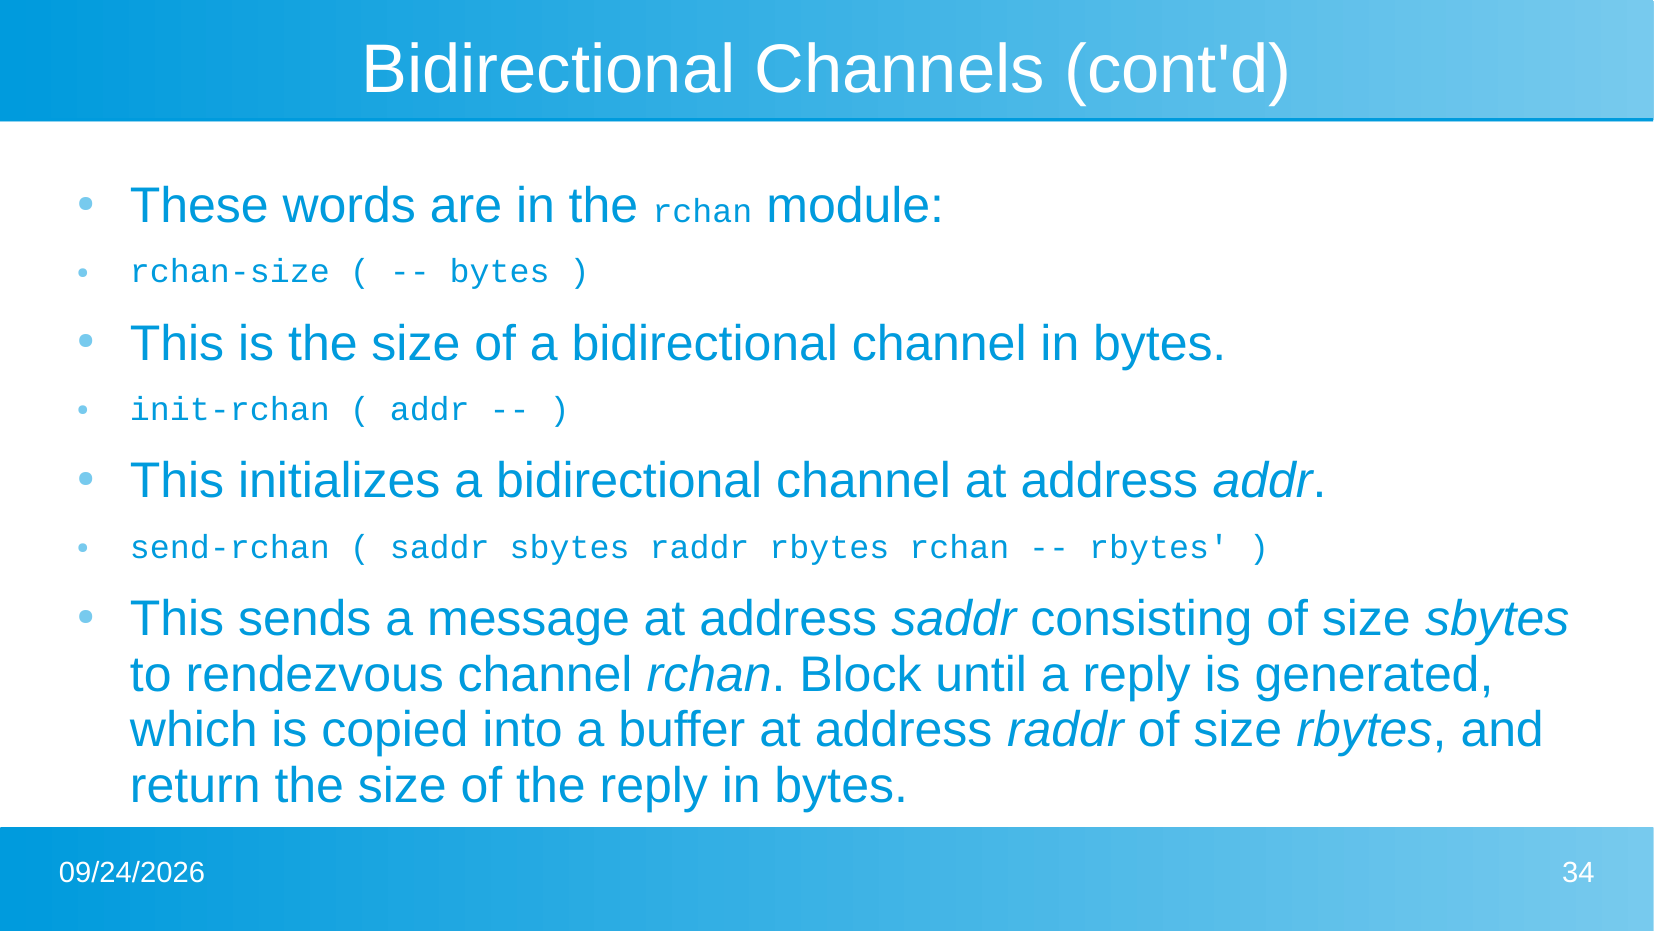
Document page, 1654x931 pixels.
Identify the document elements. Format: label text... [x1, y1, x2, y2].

title Bidirectional Channels (cont'd) [59, 29, 1595, 108]
list These words are in the rchan module: rchan-size ( -- bytes ) This is the size of a bidirectional channel in bytes. init-rchan ( addr -- ) This initializes a bidirectional channel at address addr. send-rchan ( saddr sbytes raddr rbytes rchan -- rbytes' ) This sends a message at address saddr consisting of size sbytes to rendezvous channel rchan. Block until a reply is generated, which is copied into a buffer at address raddr of size rbytes, and return the size of the reply in bytes. [59, 177, 1595, 768]
